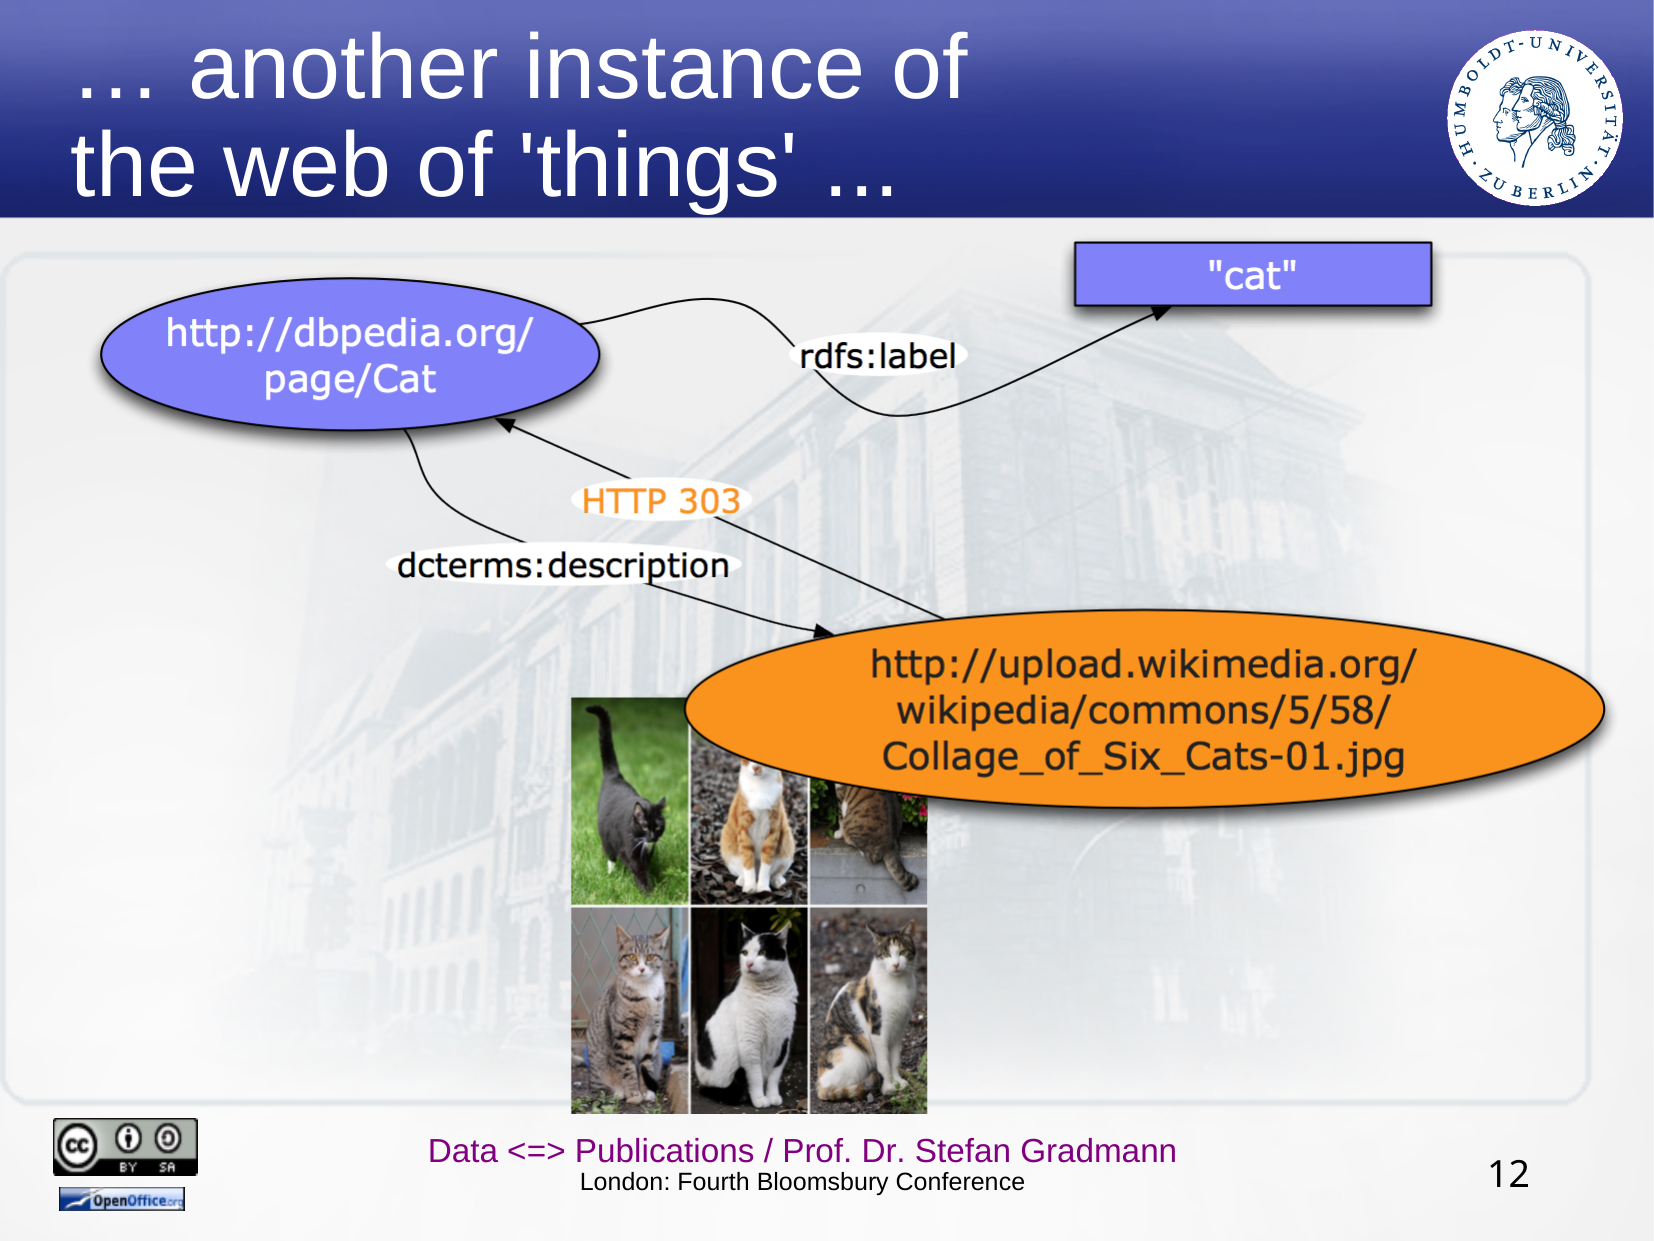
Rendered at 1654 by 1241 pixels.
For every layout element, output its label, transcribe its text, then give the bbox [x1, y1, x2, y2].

title … another instance of the web of 'things' ... [70, 7, 1548, 229]
picture [0, 0, 1654, 1241]
